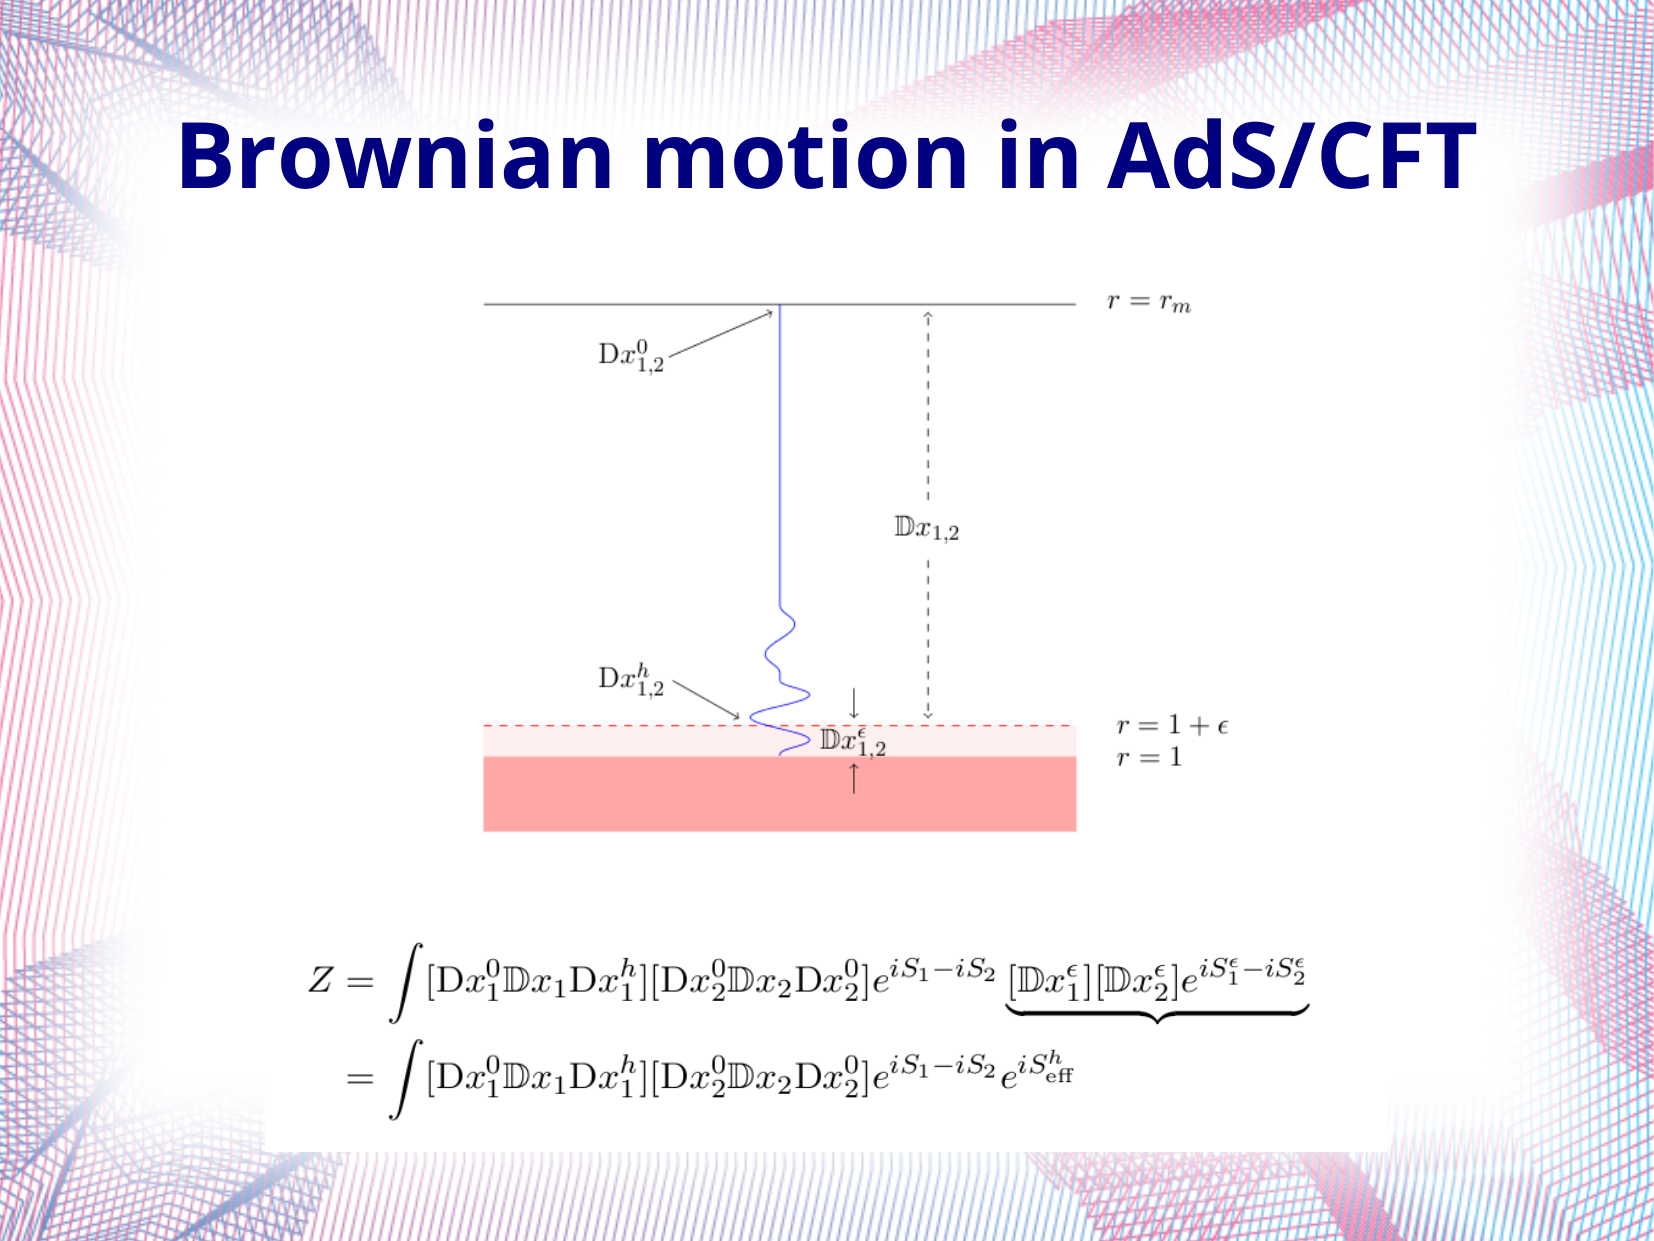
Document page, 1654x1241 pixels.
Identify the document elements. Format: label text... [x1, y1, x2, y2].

picture [0, 0, 1654, 1241]
title Brownian motion in AdS/CFT [82, 49, 1571, 257]
